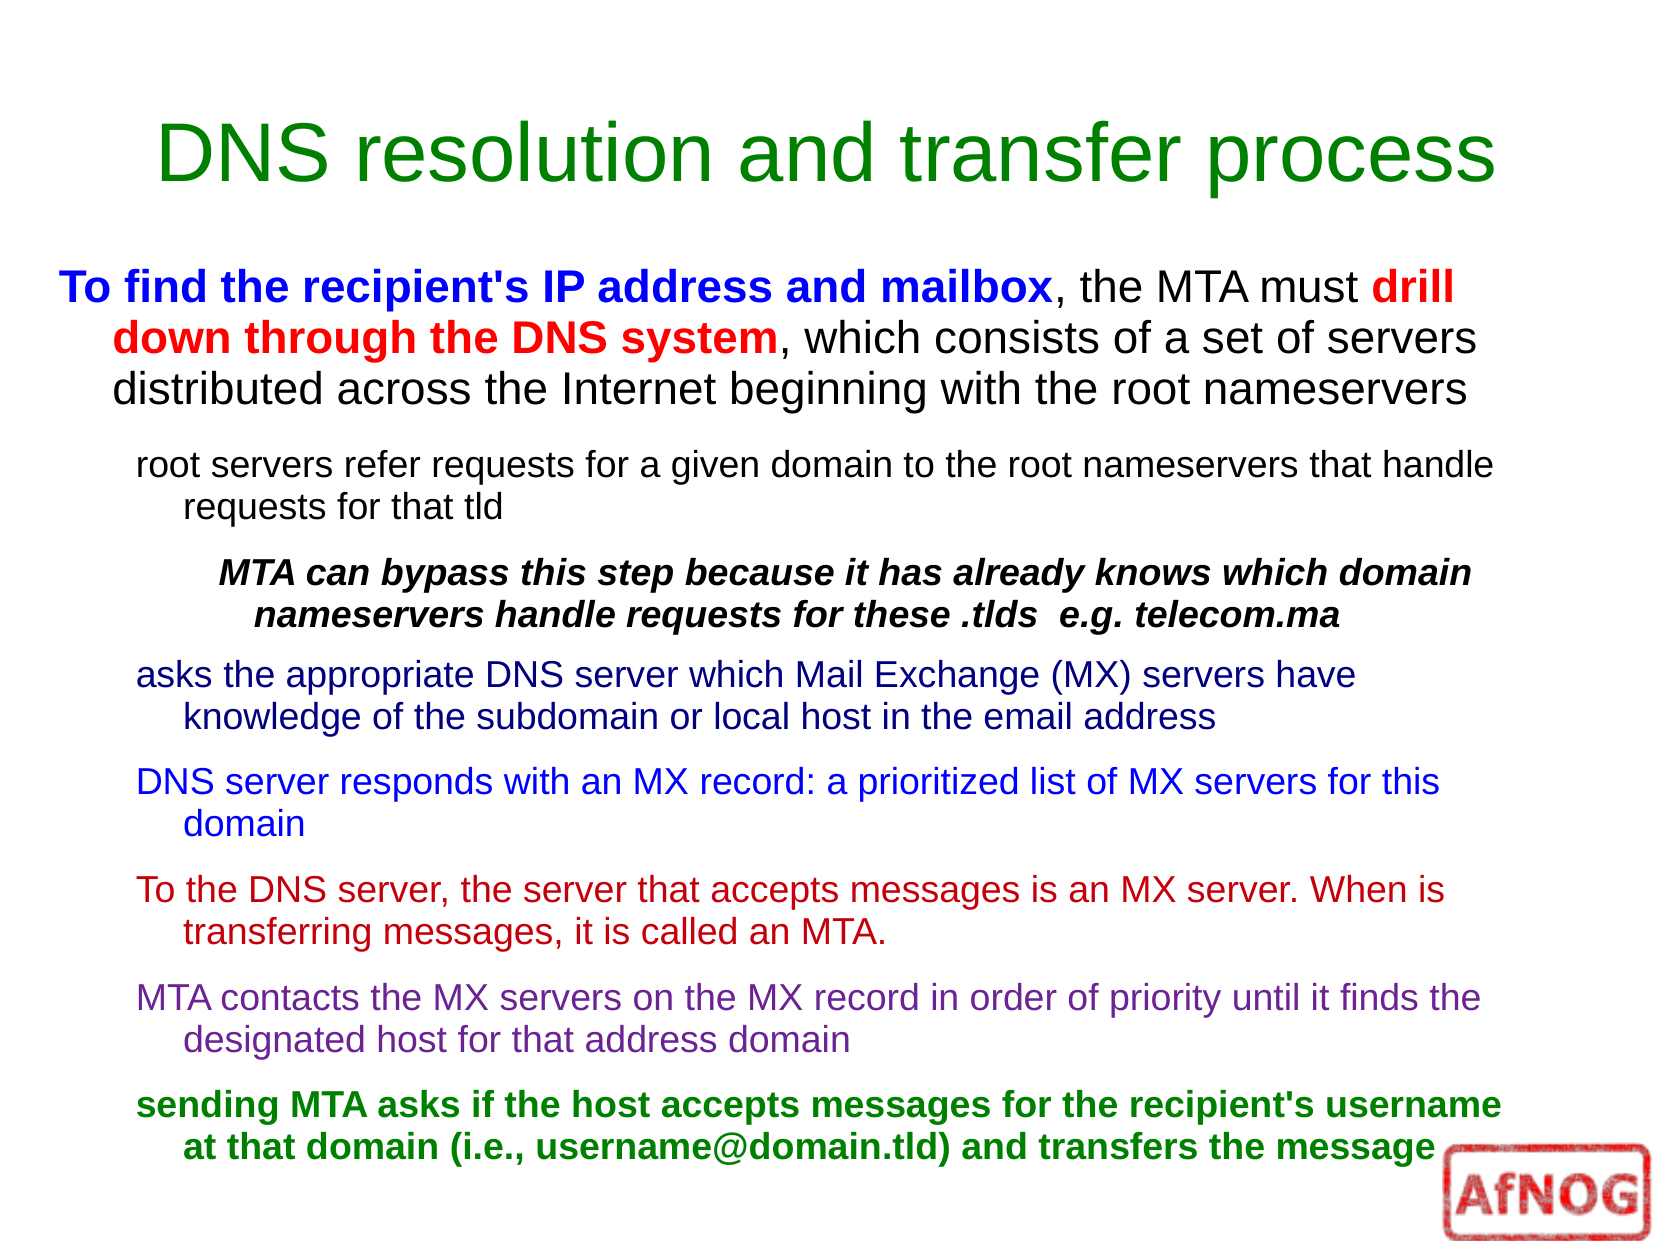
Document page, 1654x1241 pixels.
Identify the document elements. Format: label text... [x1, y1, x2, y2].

picture [1441, 1141, 1654, 1241]
list To find the recipient's IP address and mailbox, the MTA must drill down through the DNS system, which consists of a set of servers distributed across the Internet beginning with the root nameservers root servers refer requests for a given domain to the root nameservers that handle requests for that tld MTA can bypass this step because it has already knows which domain nameservers handle requests for these .tlds e.g. telecom.ma asks the appropriate DNS server which Mail Exchange (MX) servers have knowledge of the subdomain or local host in the email address DNS server responds with an MX record: a prioritized list of MX servers for this domain To the DNS server, the server that accepts messages is an MX server. When is transferring messages, it is called an MTA. MTA contacts the MX servers on the MX record in order of priority until it finds the designated host for that address domain sending MTA asks if the host accepts messages for the recipient's username at that domain (i.e., username@domain.tld) and transfers the message [41, 260, 1530, 1210]
title DNS resolution and transfer process [82, 56, 1571, 250]
